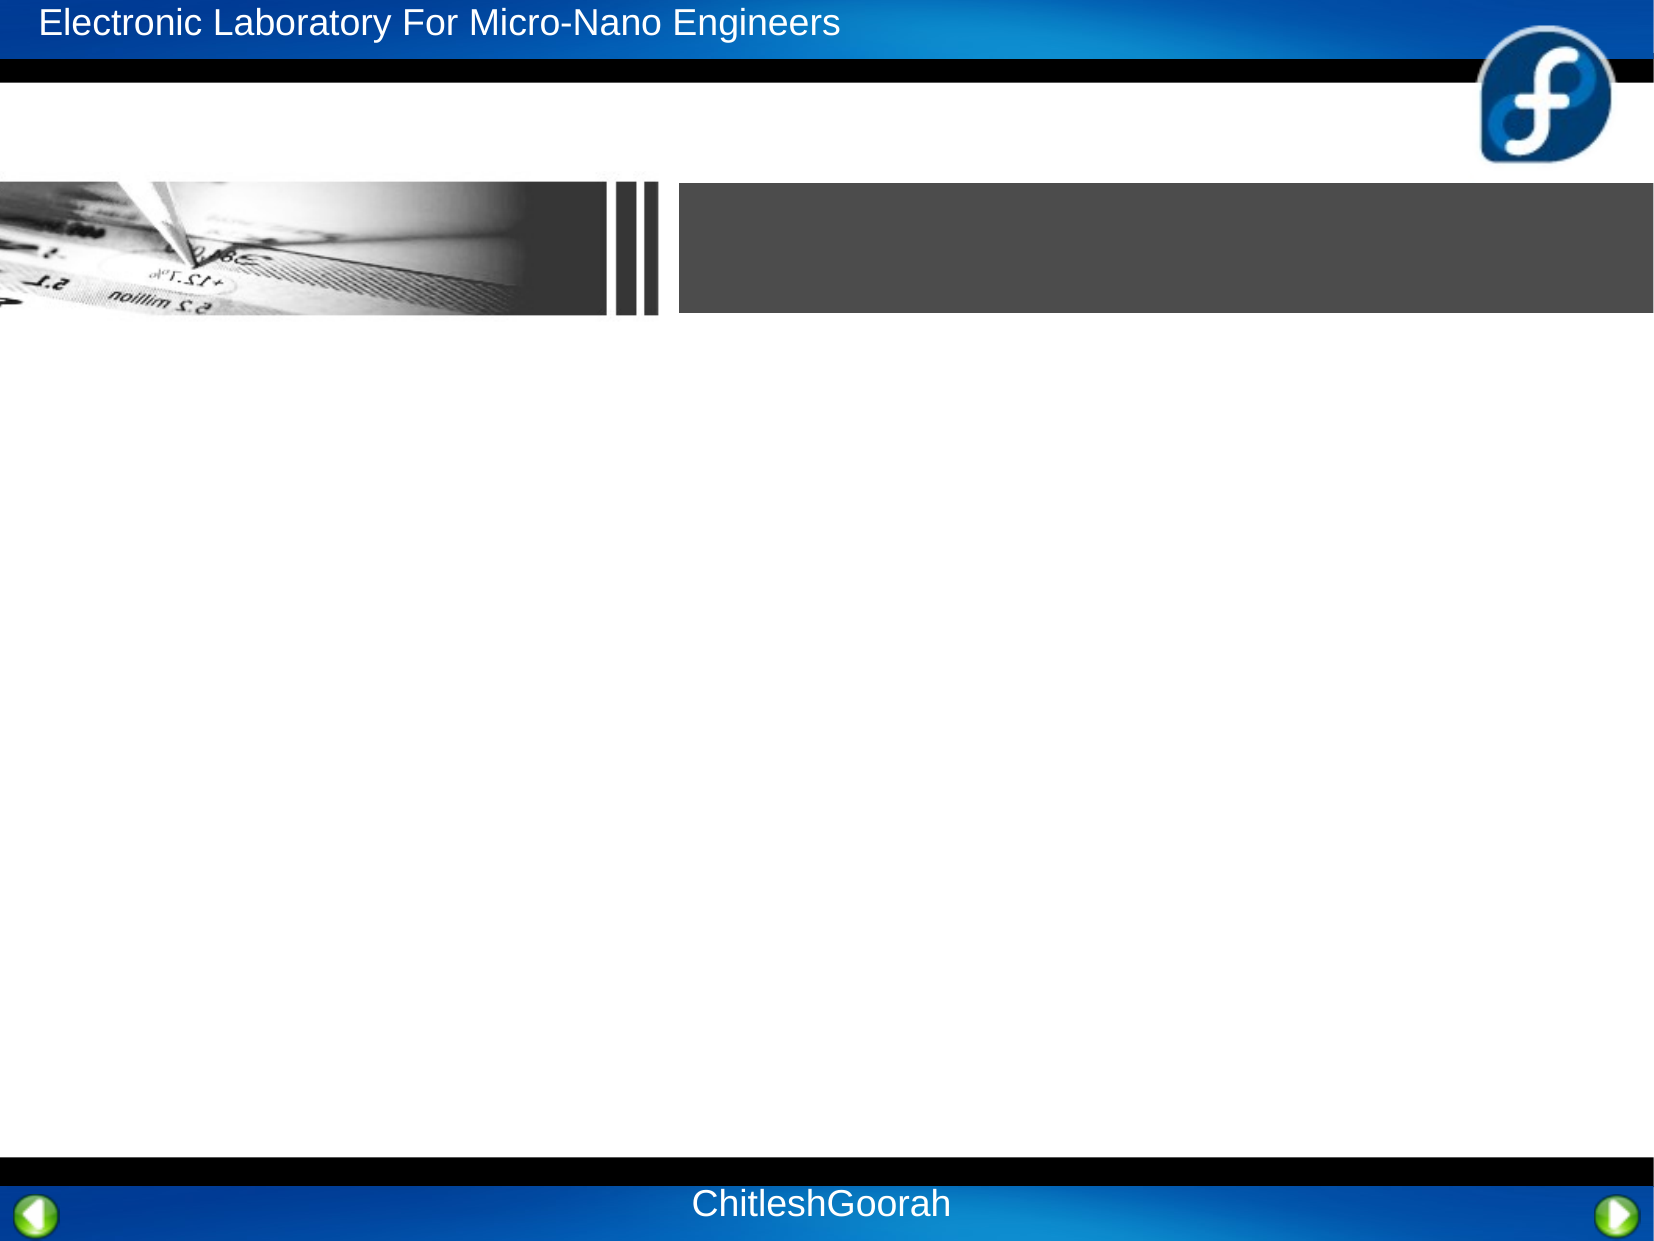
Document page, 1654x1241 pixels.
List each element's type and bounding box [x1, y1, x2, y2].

picture [914, 1206, 924, 1210]
picture [0, 171, 668, 325]
text_box [679, 183, 1654, 313]
picture [0, 1186, 1654, 1241]
picture [936, 1198, 945, 1213]
picture [0, 0, 1654, 183]
